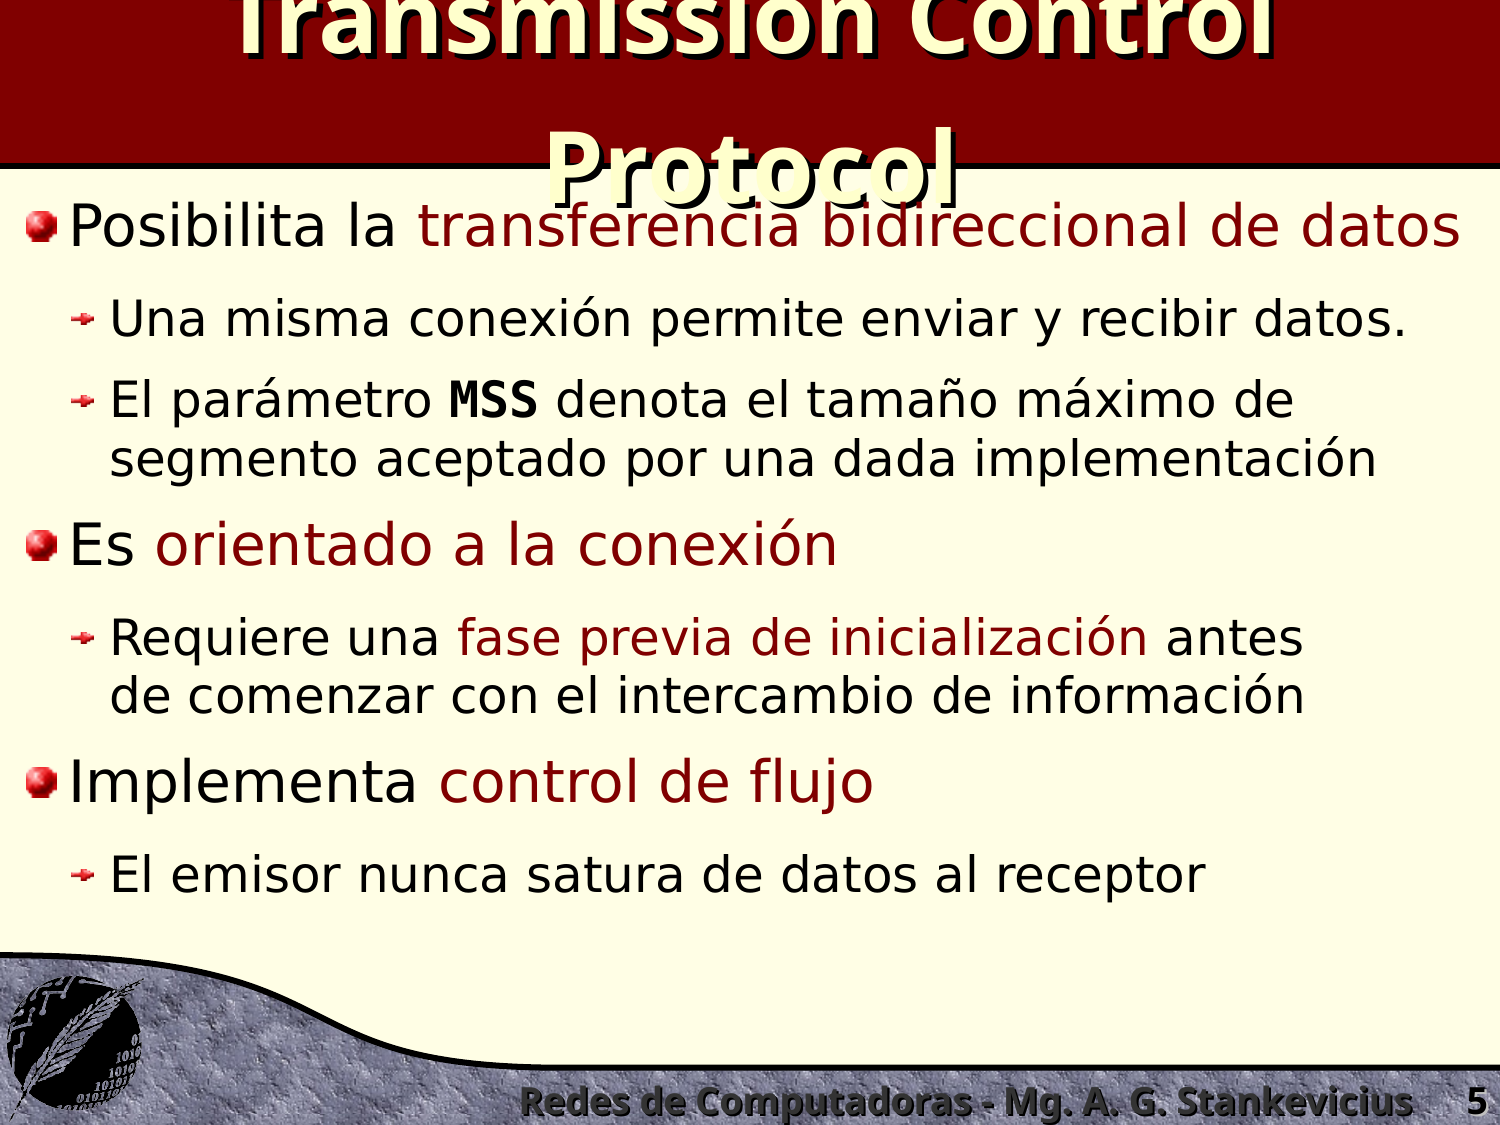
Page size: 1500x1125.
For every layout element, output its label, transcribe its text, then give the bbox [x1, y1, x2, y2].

list Posibilita la transferencia bidireccional de datos Una misma conexión permite enviar y recibir datos. El parámetro MSS denota el tamaño máximo de segmento aceptado por una dada implementación Es orientado a la conexión Requiere una fase previa de inicialización antes de comenzar con el intercambio de información Implementa control de flujo El emisor nunca satura de datos al receptor [11, 192, 1486, 921]
title Transmission Control Protocol [15, 5, 1485, 160]
picture [1047, 1100, 1054, 1110]
picture [790, 1100, 795, 1110]
picture [0, 959, 1500, 1125]
